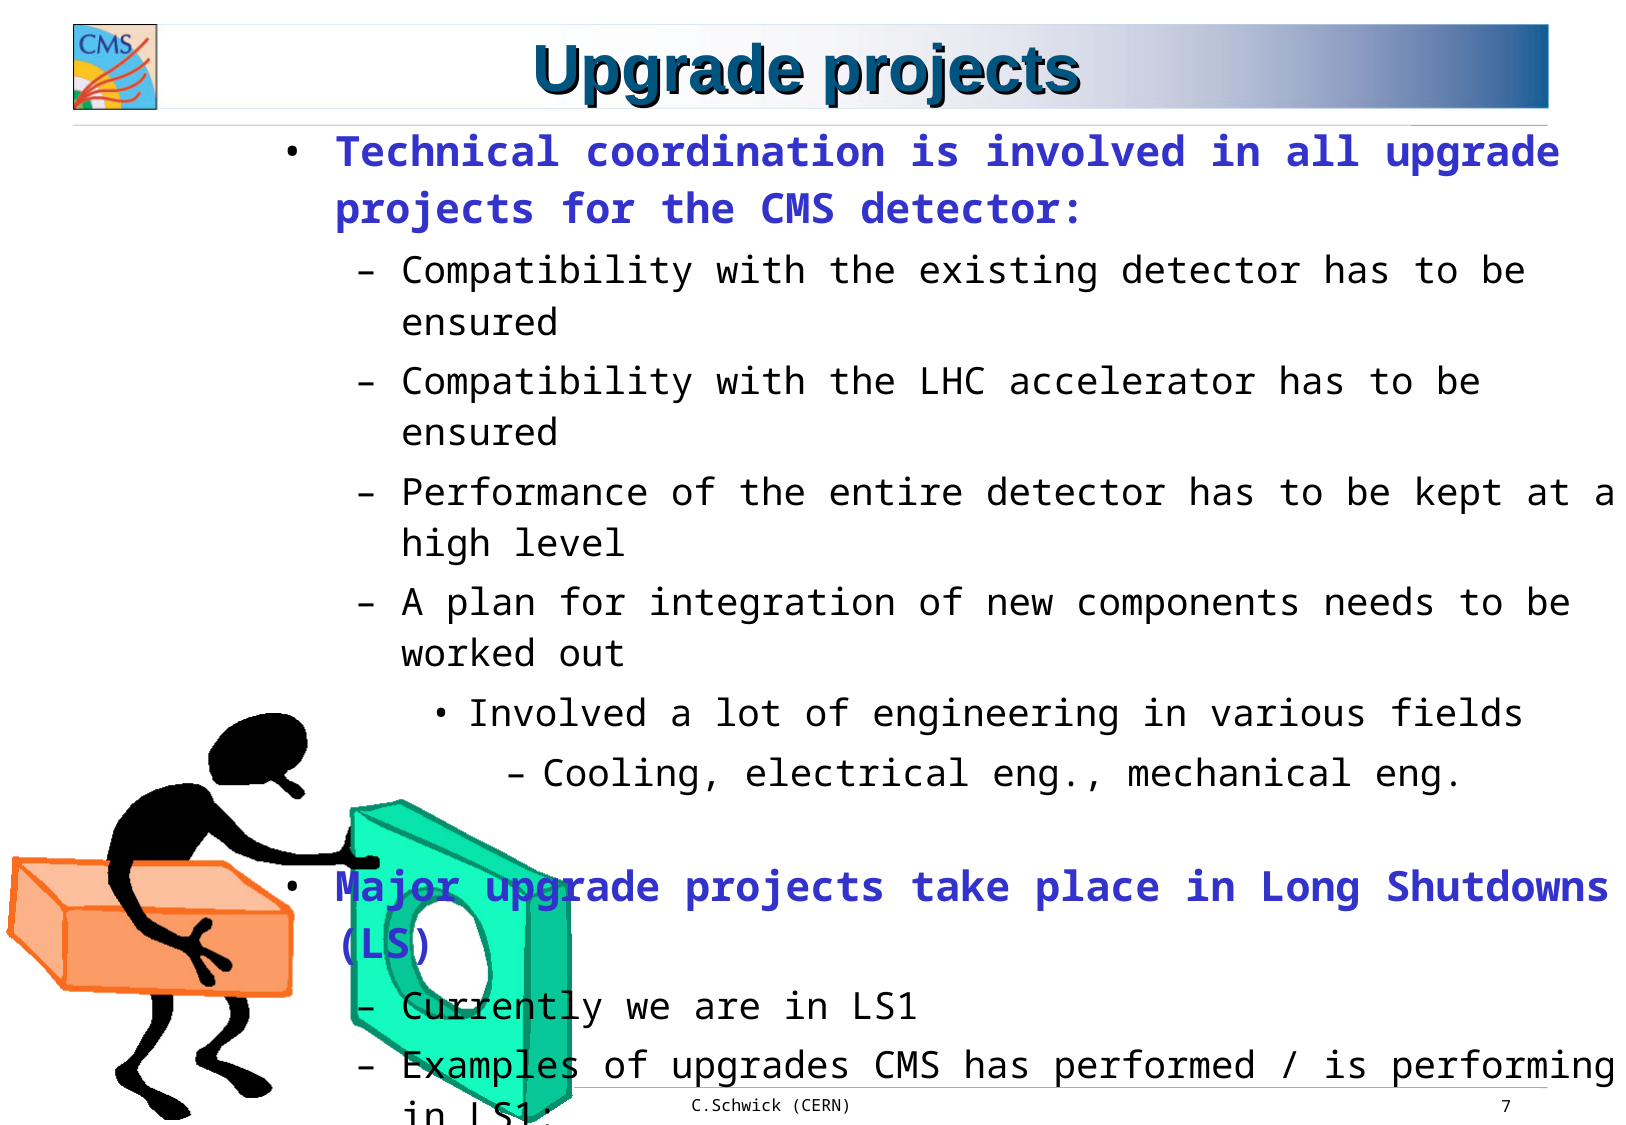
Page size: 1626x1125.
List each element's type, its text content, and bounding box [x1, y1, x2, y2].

picture [429, 1111, 439, 1124]
list Technical coordination is involved in all upgrade projects for the CMS detector: Compatibility with the existing detector has to be ensured Compatibility with the LHC accelerator has to be ensured Performance of the entire detector has to be kept at a high level A plan for integration of new components needs to be worked out Involved a lot of engineering in various fields Cooling, electrical eng., mechanical eng. Major upgrade projects take place in Long Shutdowns (LS) Currently we are in LS1 Examples of upgrades CMS has performed / is performing in LS1: YE4 New muon RPC chambers RE4 New muon CSC chambers ME4/2 (CSC chambers) New readout electronics with finer granularity for ME1/1 Inner CSC chambers at high eta, with high occupancy New sensors in HCAL Refurbishment of the tracker cooling New DAQ system New detectors for beam diagnostics and luminosity measurement [279, 121, 1618, 1076]
picture [1462, 24, 1551, 110]
picture [72, 24, 152, 110]
picture [5, 711, 574, 1124]
title Upgrade projects [152, 21, 1462, 117]
